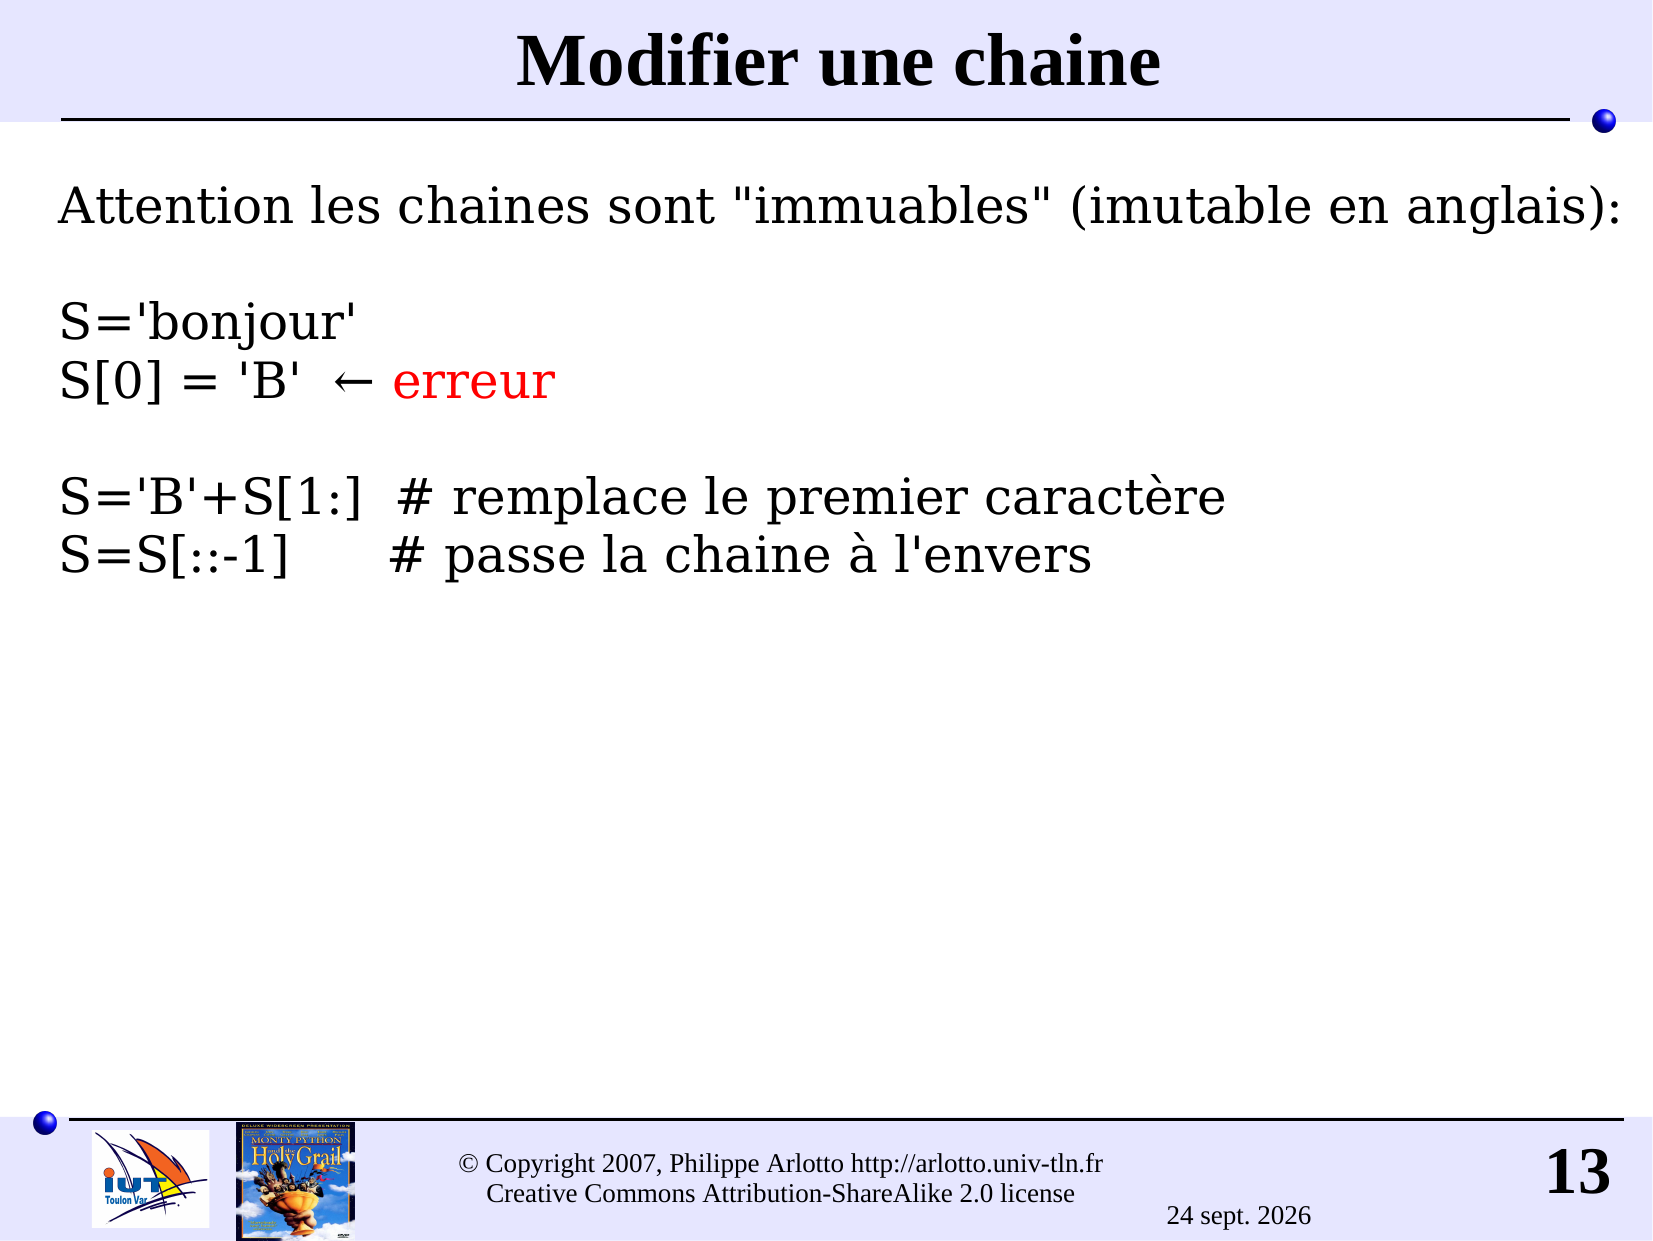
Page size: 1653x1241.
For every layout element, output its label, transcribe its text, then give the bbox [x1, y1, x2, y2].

title Modifier une chaine [95, 11, 1585, 110]
text_box Attention les chaines sont "immuables" (imutable en anglais): S='bonjour' S[0] = 'B' ← erreur S='B'+S[1:] # remplace le premier caractère S=S[::-1] # passe la chaine à l'envers [59, 177, 1625, 702]
picture [236, 1122, 355, 1241]
